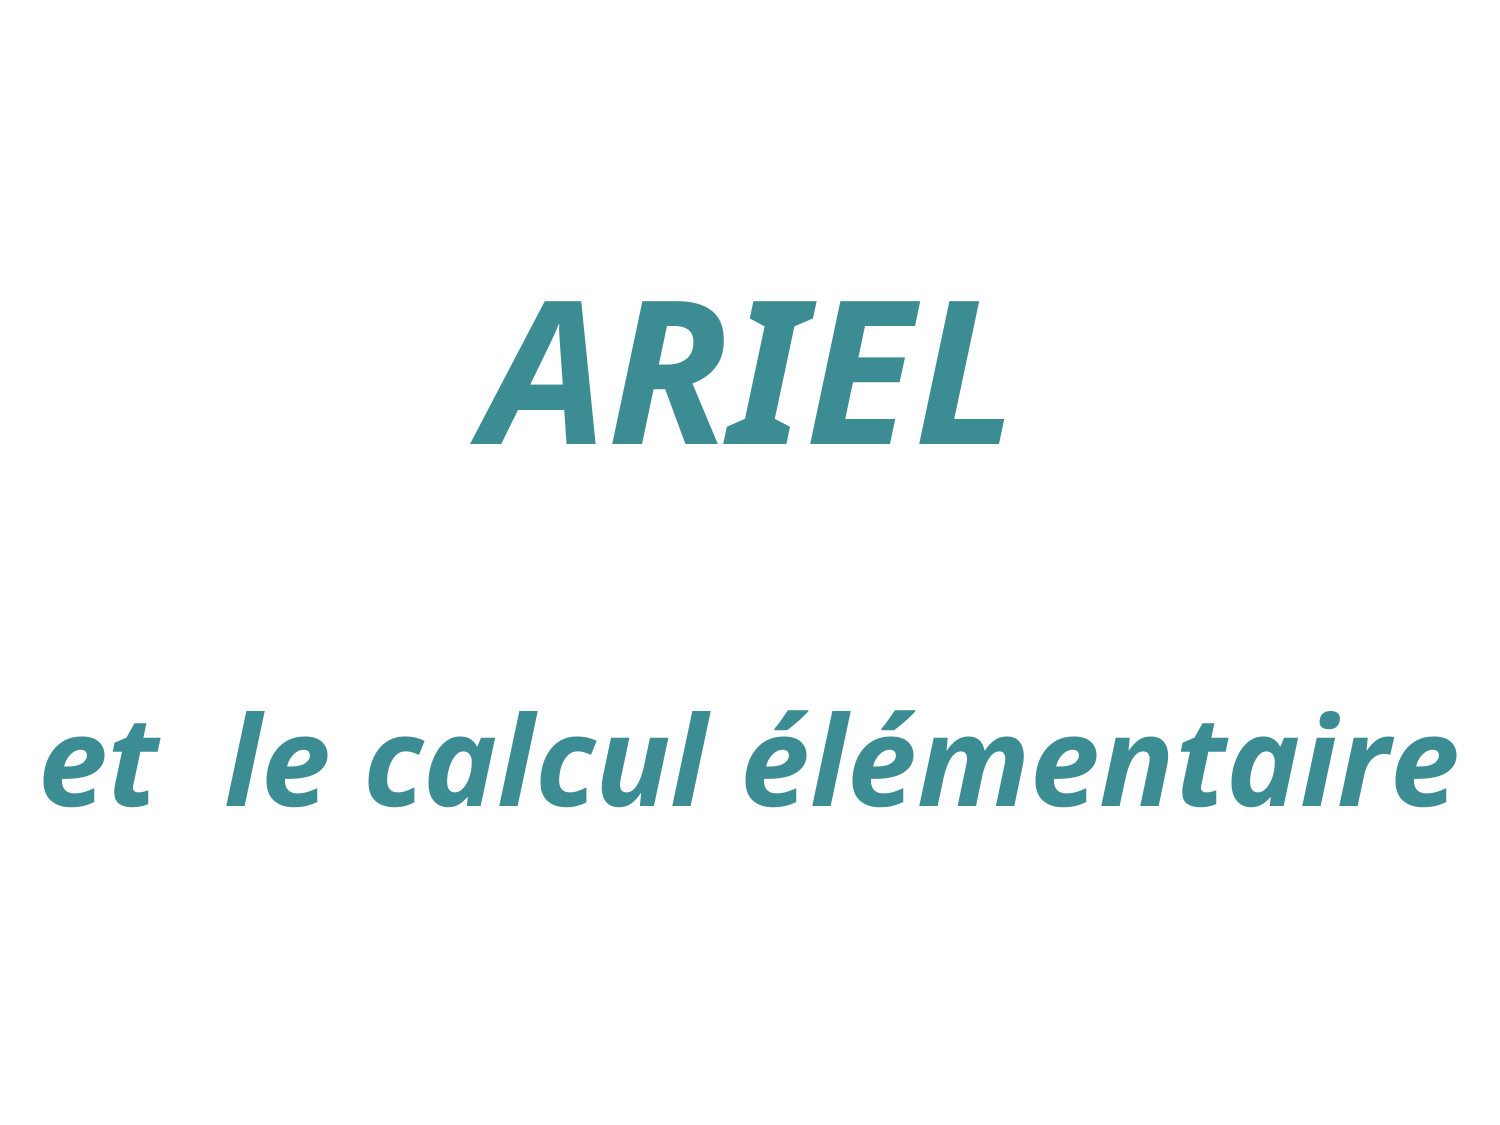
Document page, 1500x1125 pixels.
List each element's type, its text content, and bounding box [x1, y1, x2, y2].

text_box ARIEL et le calcul élémentaire [0, 222, 1500, 852]
